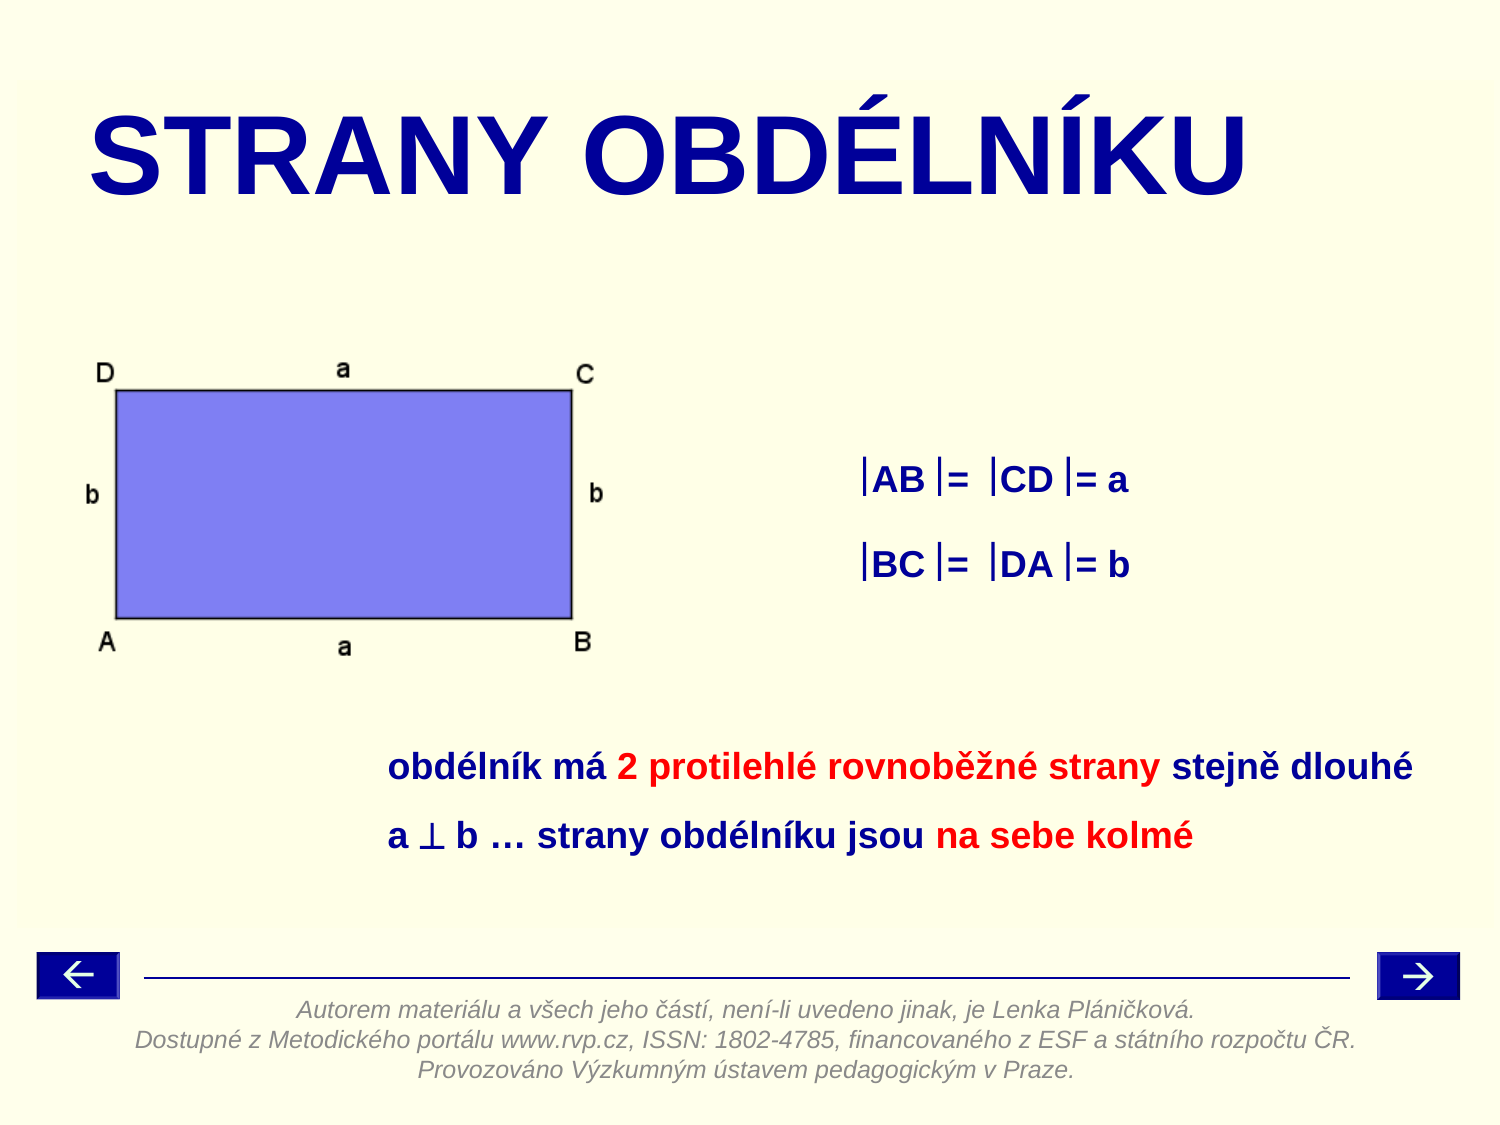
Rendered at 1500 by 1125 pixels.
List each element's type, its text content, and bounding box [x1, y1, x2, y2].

text_box BC = DA = b [670, 532, 1321, 593]
text_box a  b … strany obdélníku jsou na sebe kolmé [372, 803, 1397, 864]
title STRANY OBDÉLNÍKU [73, 55, 1424, 244]
text_box obdélník má 2 protilehlé rovnoběžné strany stejně dlouhé [372, 734, 1485, 796]
text_box  [1381, 956, 1457, 996]
text_box  [40, 956, 116, 996]
text_box AB = CD = a [669, 446, 1320, 508]
text_box Autorem materiálu a všech jeho částí, není-li uvedeno jinak, je Lenka Pláničková. Dostupné z Metodického portálu www.rvp.cz, ISSN: 1802-4785, financovaného z ESF a státního rozpočtu ČR. Provozováno Výzkumným ústavem pedagogickým v Praze. [40, 997, 1454, 1080]
picture [17, 80, 1494, 928]
